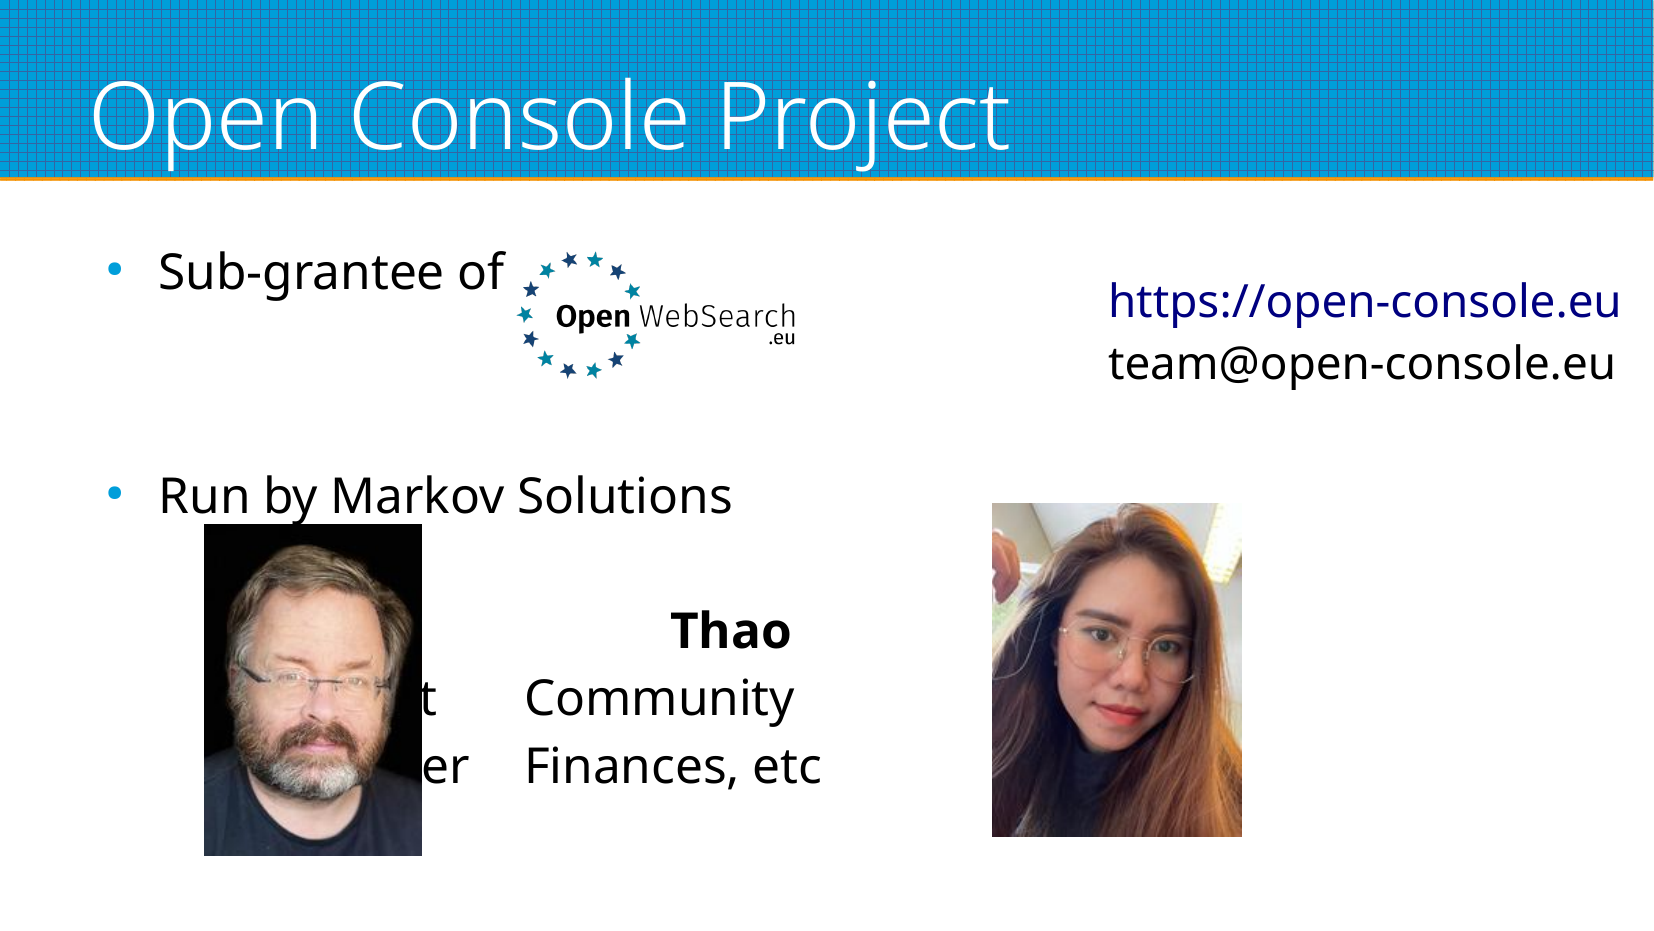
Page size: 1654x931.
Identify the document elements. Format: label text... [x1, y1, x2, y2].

picture [992, 503, 1242, 837]
text_box https://open-console.eu team@open-console.eu [1102, 267, 1576, 394]
picture [515, 236, 823, 394]
picture [204, 524, 422, 856]
title Open Console Project [88, 14, 1565, 178]
list Sub-grantee of Run by Markov Solutions Mark Thao Architect Community Developer Finances, etc [88, 236, 1565, 813]
